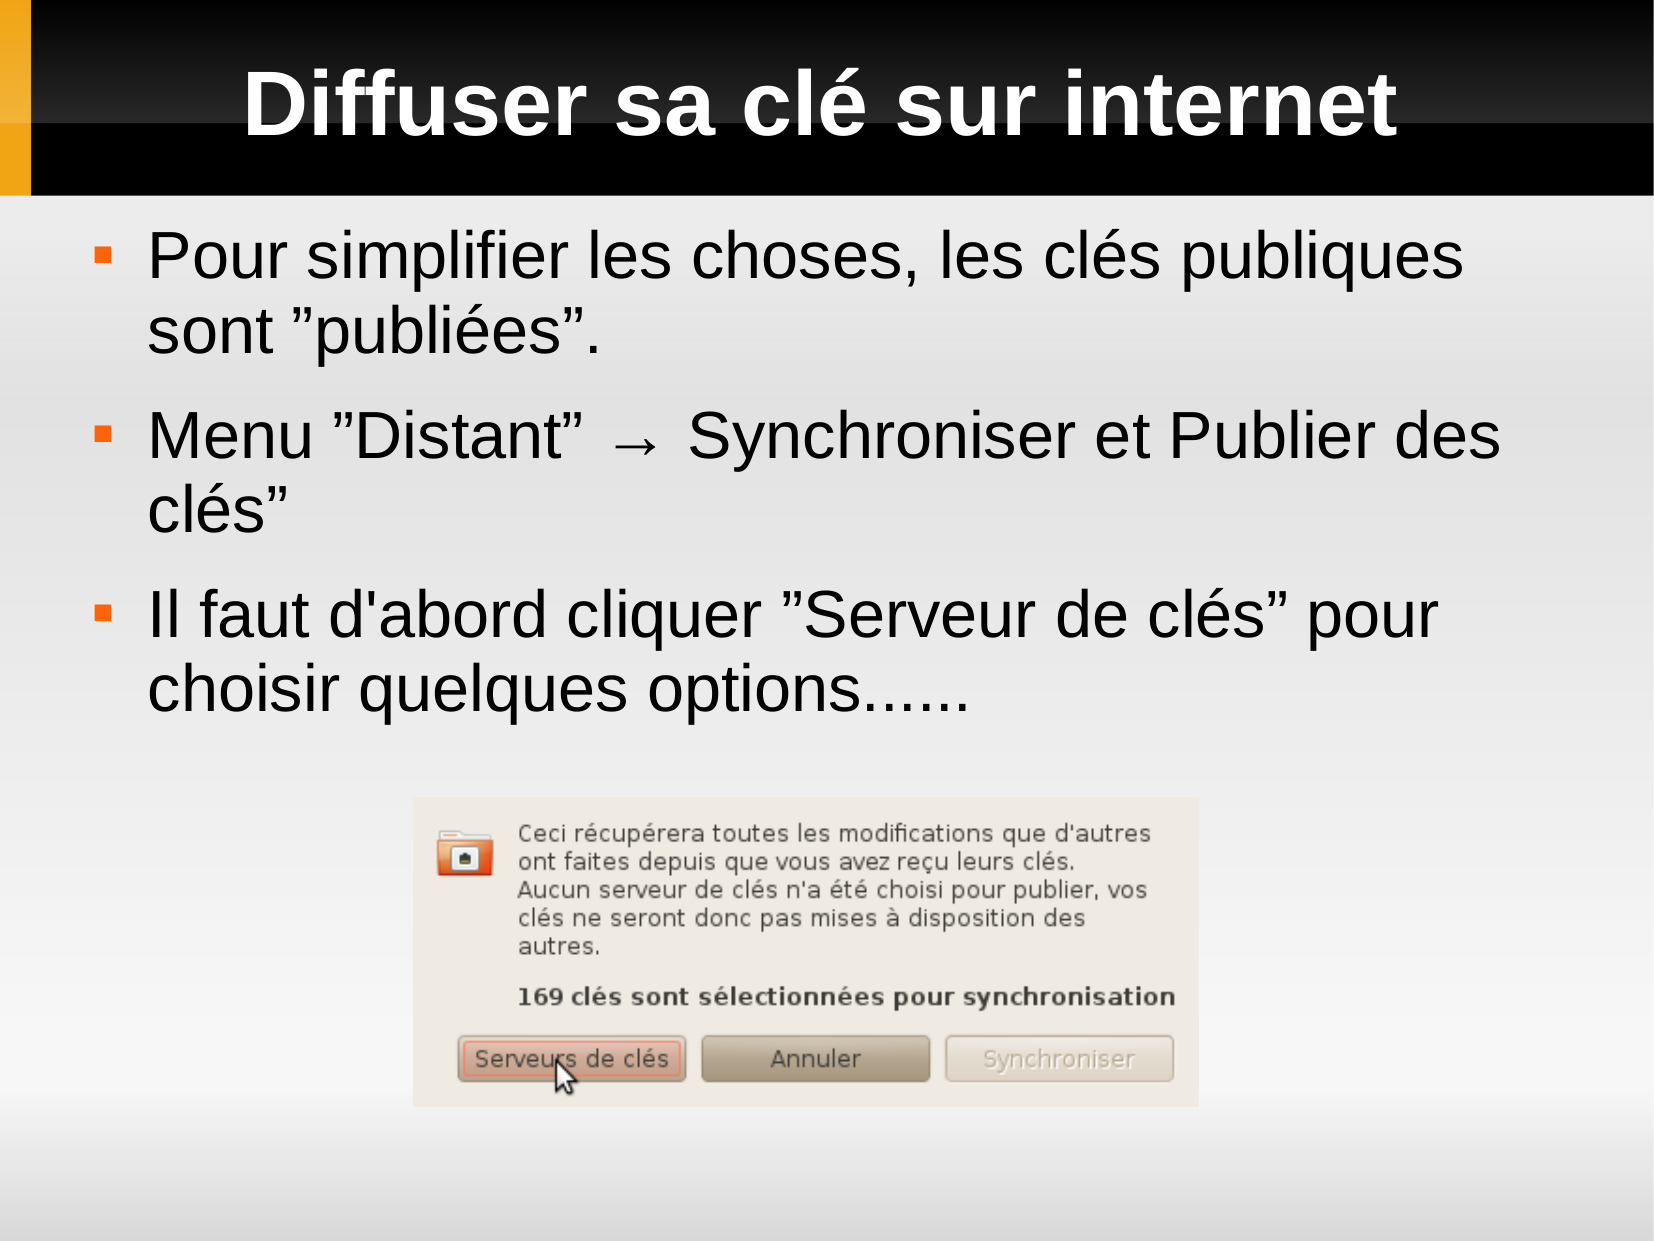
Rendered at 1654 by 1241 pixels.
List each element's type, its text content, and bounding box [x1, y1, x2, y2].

list Pour simplifier les choses, les clés publiques sont ”publiées”. Menu ”Distant” → Synchroniser et Publier des clés” Il faut d'abord cliquer ”Serveur de clés” pour choisir quelques options...... [76, 218, 1565, 727]
picture [0, 0, 1654, 1241]
title Diffuser sa clé sur internet [76, 7, 1565, 200]
